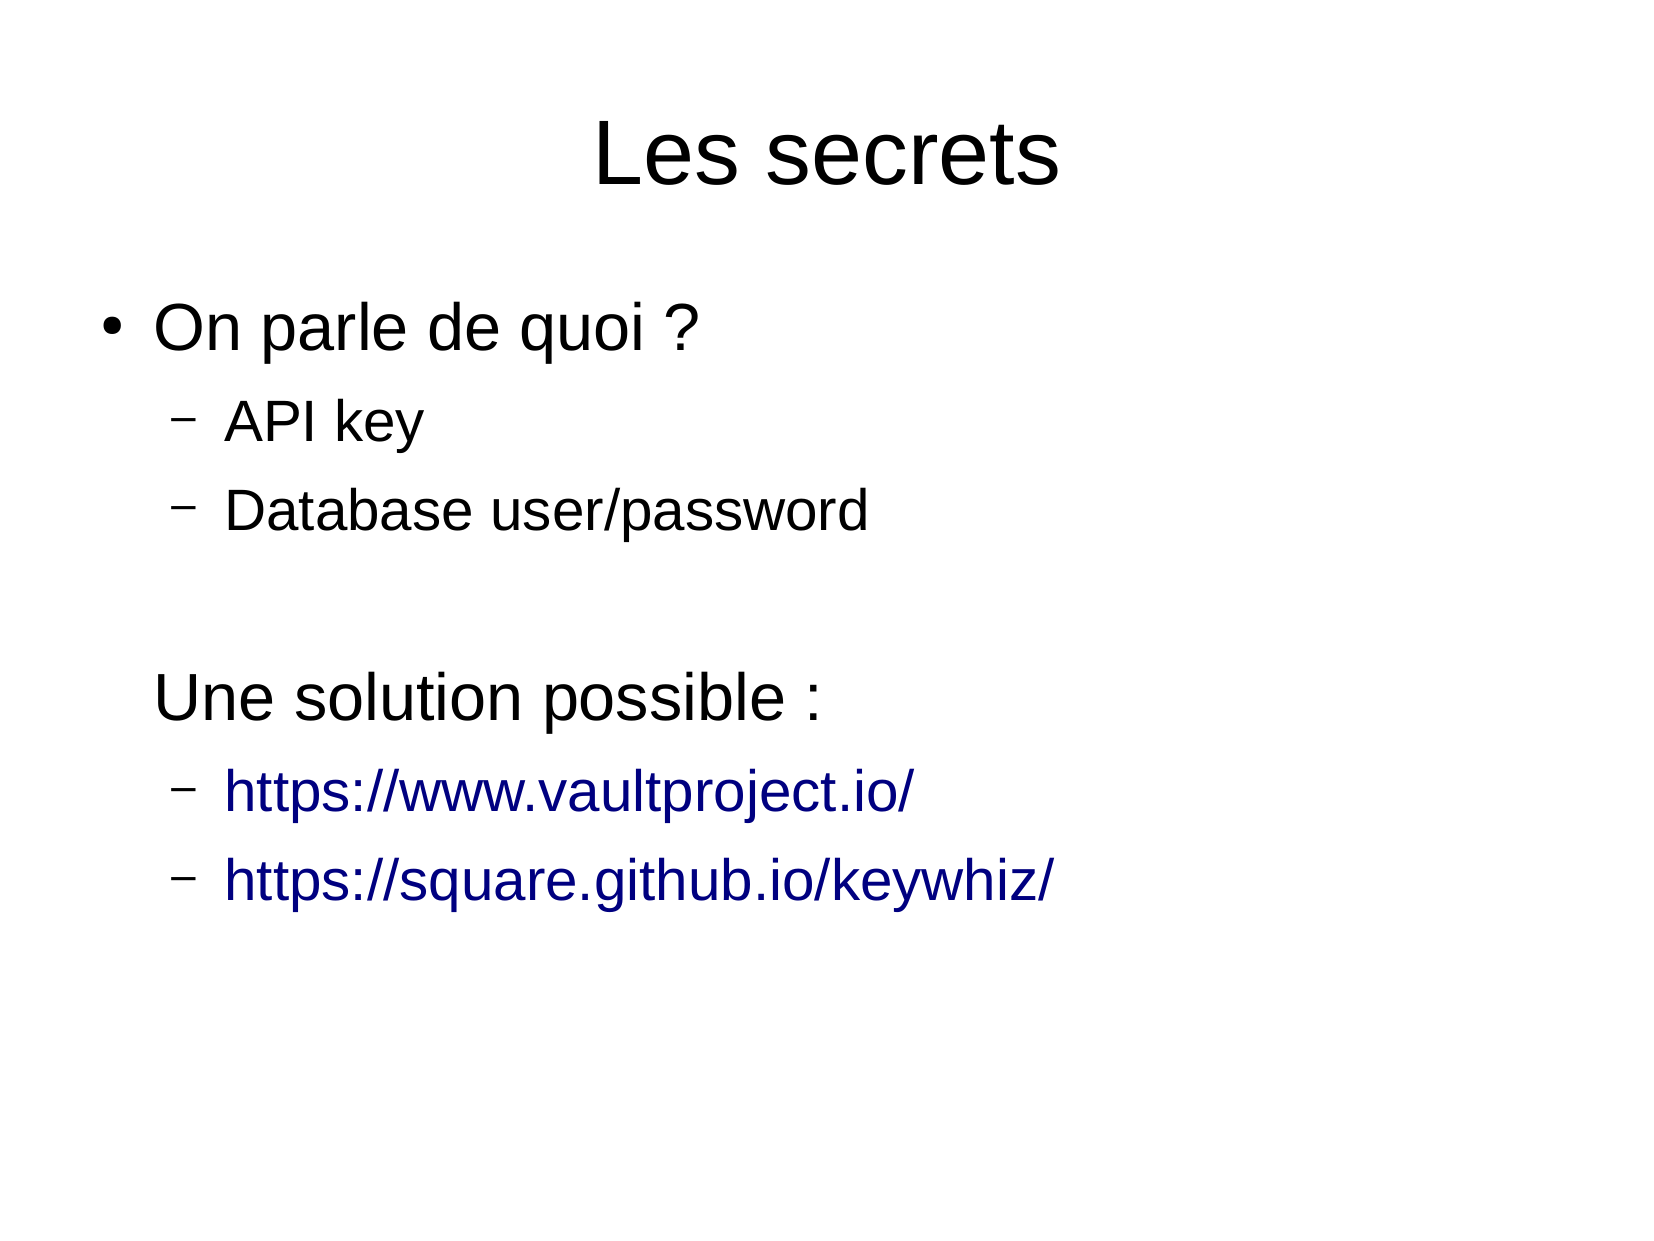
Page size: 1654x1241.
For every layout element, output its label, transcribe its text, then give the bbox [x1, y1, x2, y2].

title Les secrets [82, 49, 1571, 257]
list On parle de quoi ? API key Database user/password Une solution possible : https://www.vaultproject.io/ https://square.github.io/keywhiz/ [82, 290, 1571, 1010]
